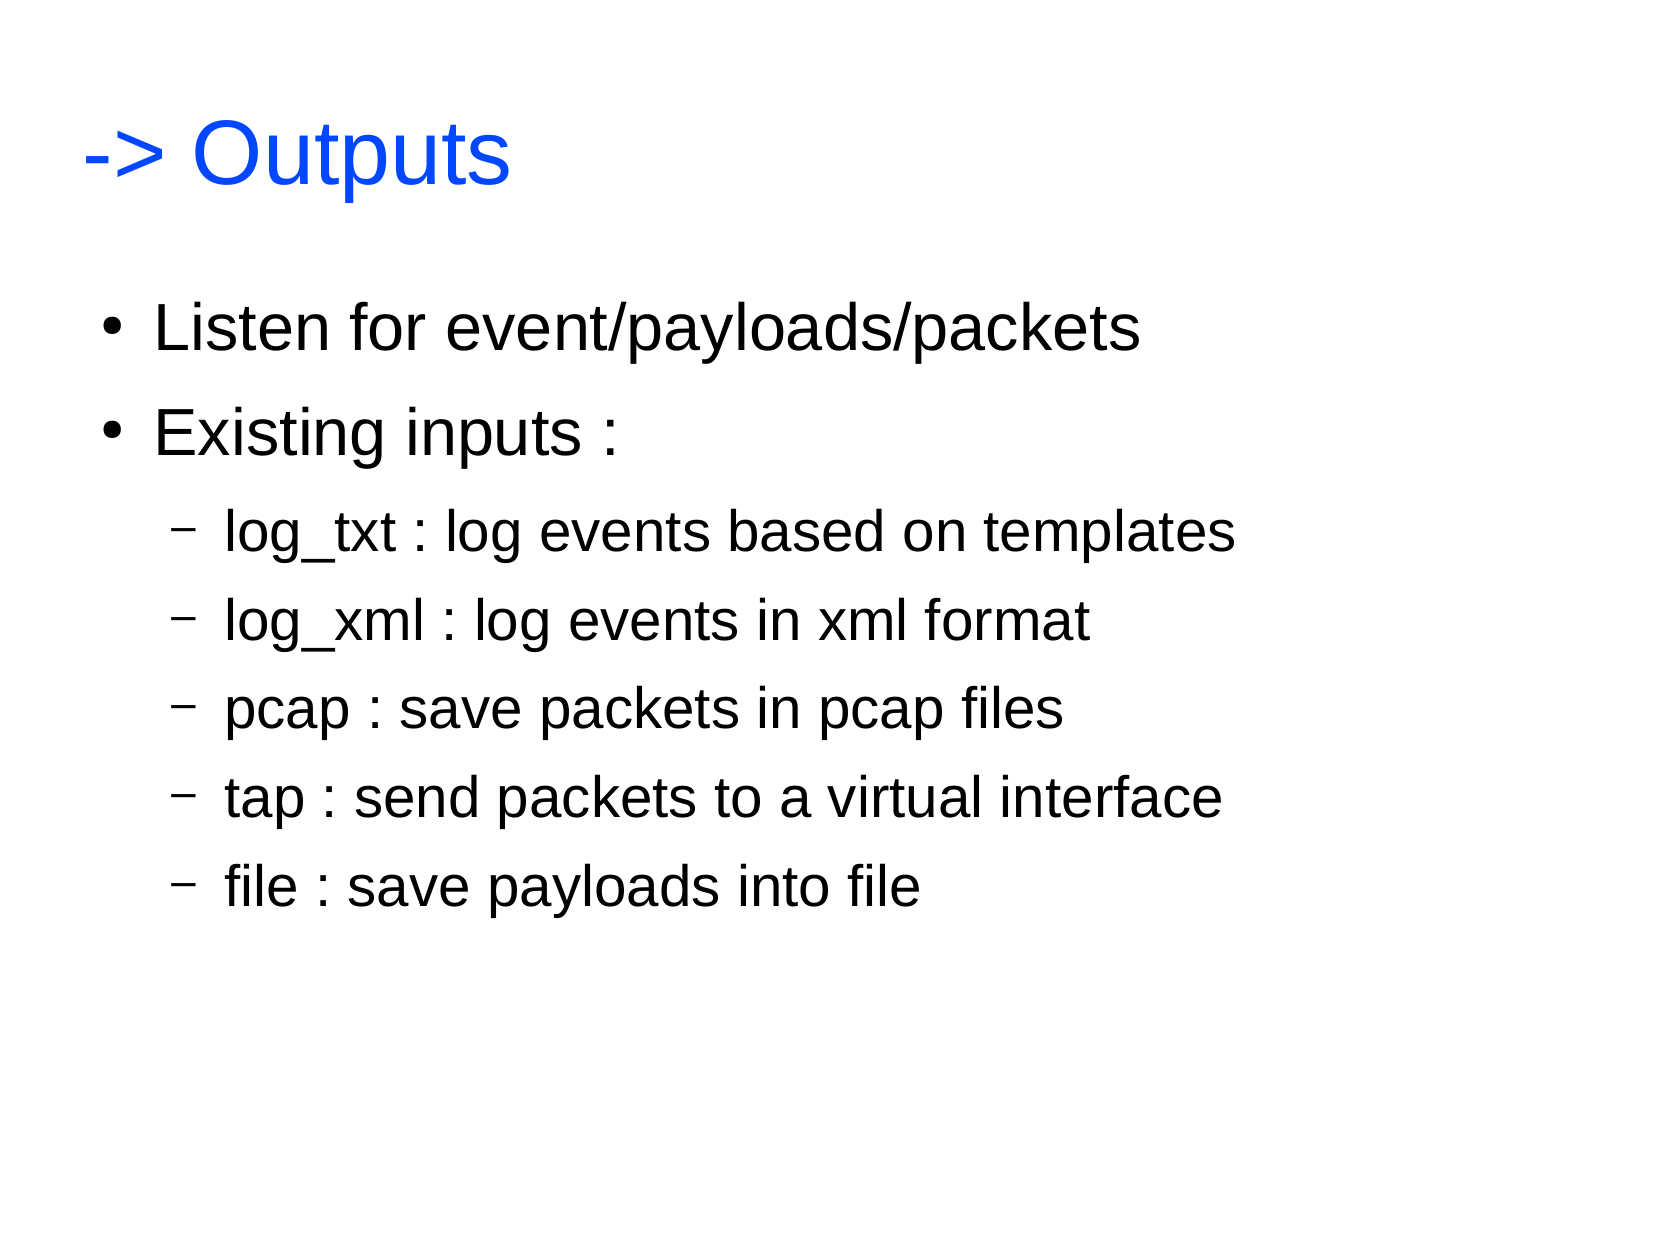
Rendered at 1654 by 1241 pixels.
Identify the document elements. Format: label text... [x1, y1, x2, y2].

title -> Outputs [82, 49, 1571, 257]
list Listen for event/payloads/packets Existing inputs : log_txt : log events based on templates log_xml : log events in xml format pcap : save packets in pcap files tap : send packets to a virtual interface file : save payloads into file [82, 290, 1571, 1109]
